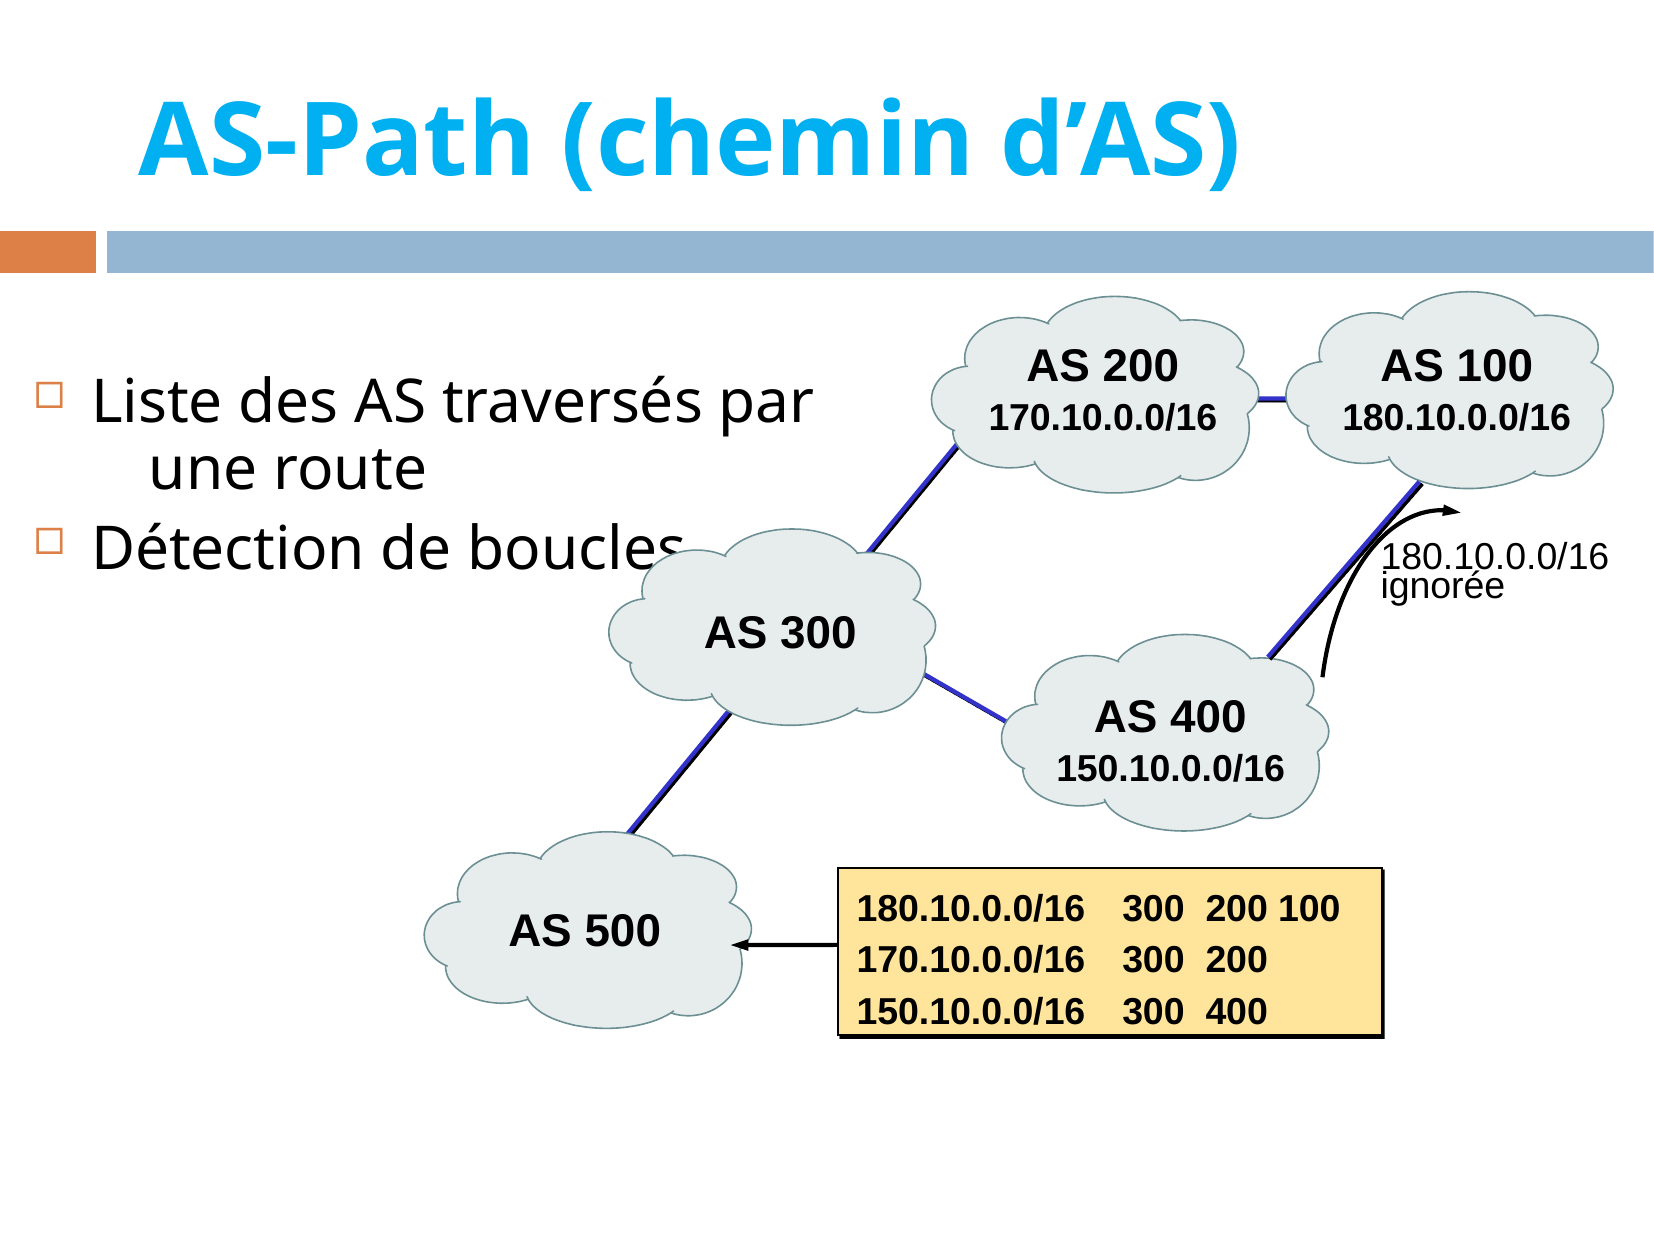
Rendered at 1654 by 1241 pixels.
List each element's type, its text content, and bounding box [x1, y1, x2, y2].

list Liste des AS traversés par une route Détection de boucles [18, 290, 881, 661]
text_box [838, 868, 1382, 891]
text_box AS 200 [976, 340, 1230, 391]
text_box 150.10.0.0/16 [1039, 748, 1302, 790]
picture [422, 830, 756, 1033]
picture [999, 632, 1334, 836]
text_box 180.10.0.0/16 ignorée [1364, 537, 1654, 614]
picture [607, 527, 940, 730]
text_box AS 300 [680, 608, 881, 659]
text_box 180.10.0.0/16 [1325, 397, 1588, 439]
text_box AS 400 [1054, 691, 1287, 742]
text_box AS 100 [1342, 340, 1572, 391]
title AS-Path (chemin d’AS)‏ [123, 41, 1530, 249]
picture [1284, 290, 1618, 493]
text_box 180.10.0.0/16 300 200 100 170.10.0.0/16 300 200 150.10.0.0/16 300 400 [802, 891, 1395, 1032]
picture [929, 294, 1264, 498]
text_box 170.10.0.0/16 [972, 397, 1234, 439]
text_box AS 500 [481, 906, 689, 957]
